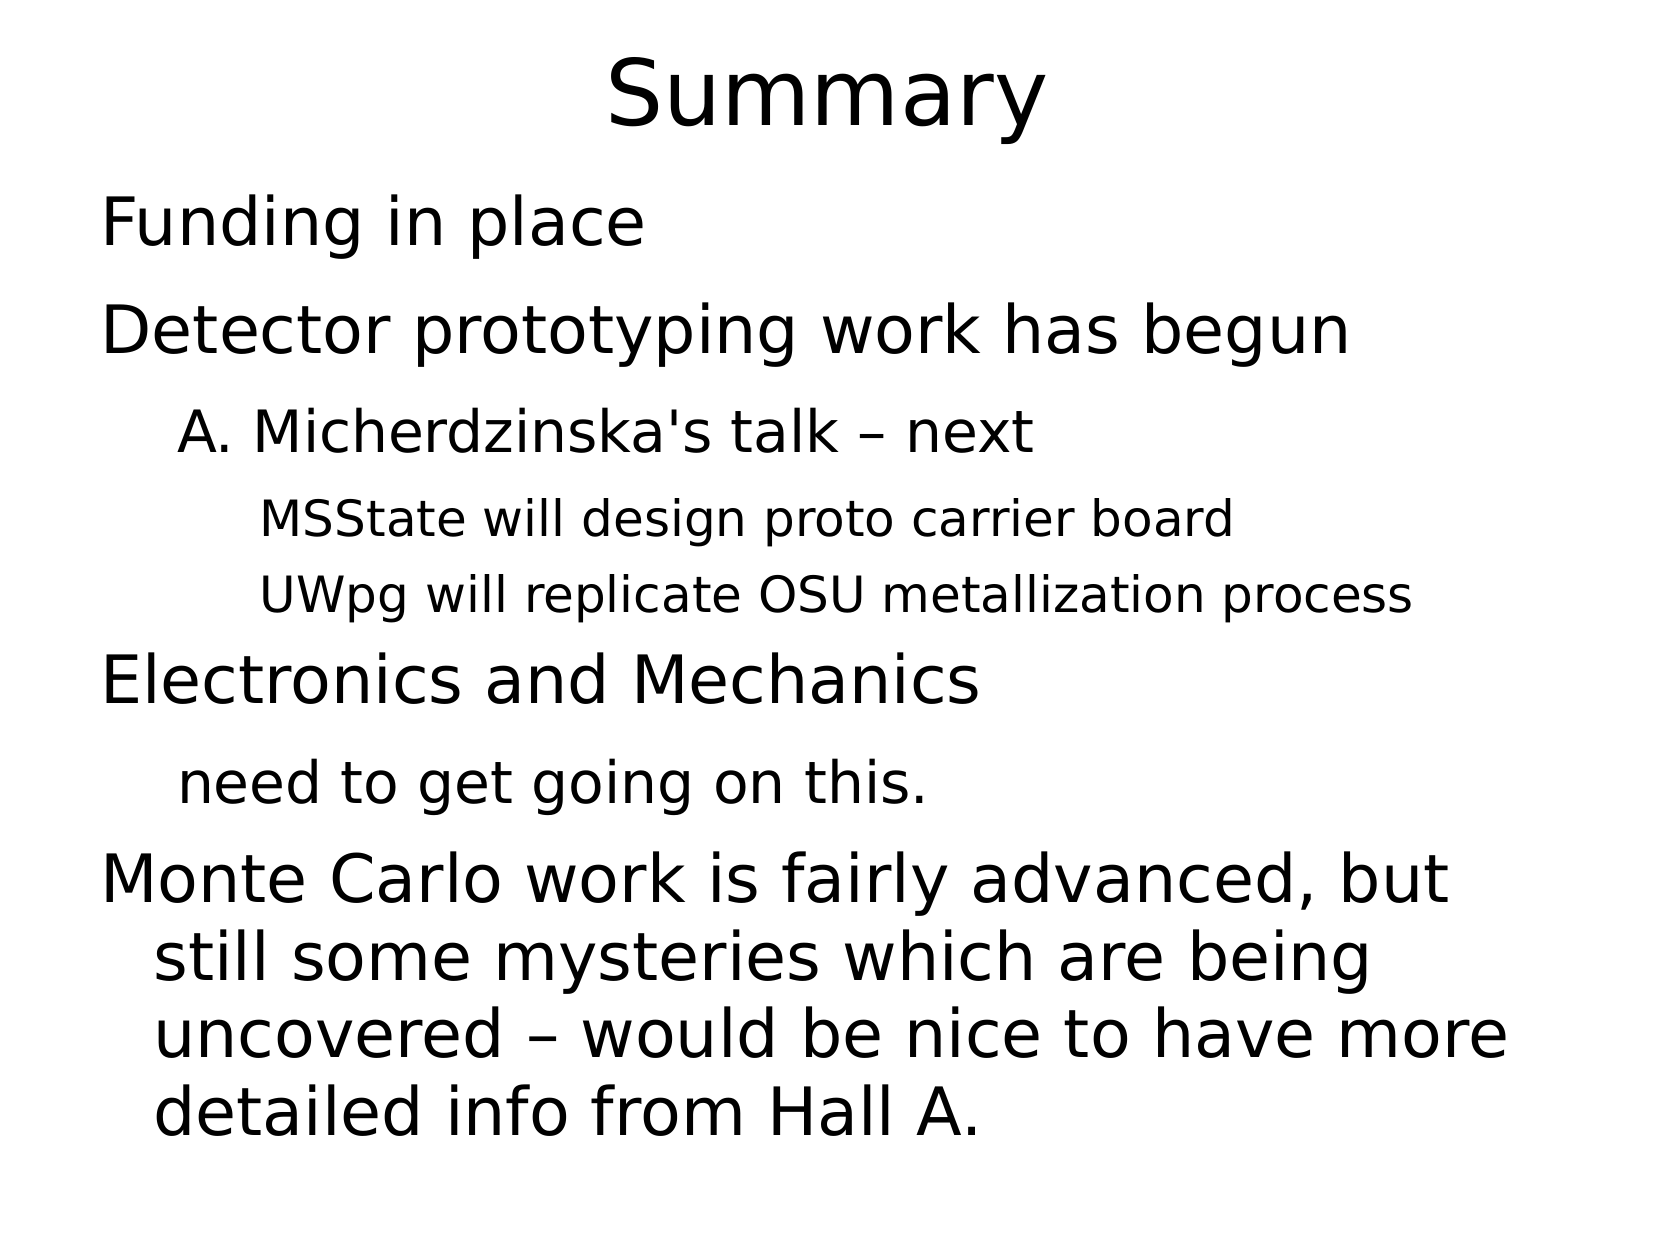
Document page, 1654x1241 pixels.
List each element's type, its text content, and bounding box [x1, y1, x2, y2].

title Summary [82, 0, 1571, 183]
list Funding in place Detector prototyping work has begun A. Micherdzinska's talk – next MSState will design proto carrier board UWpg will replicate OSU metallization process Electronics and Mechanics need to get going on this. Monte Carlo work is fairly advanced, but still some mysteries which are being uncovered – would be nice to have more detailed info from Hall A. [82, 183, 1571, 1152]
